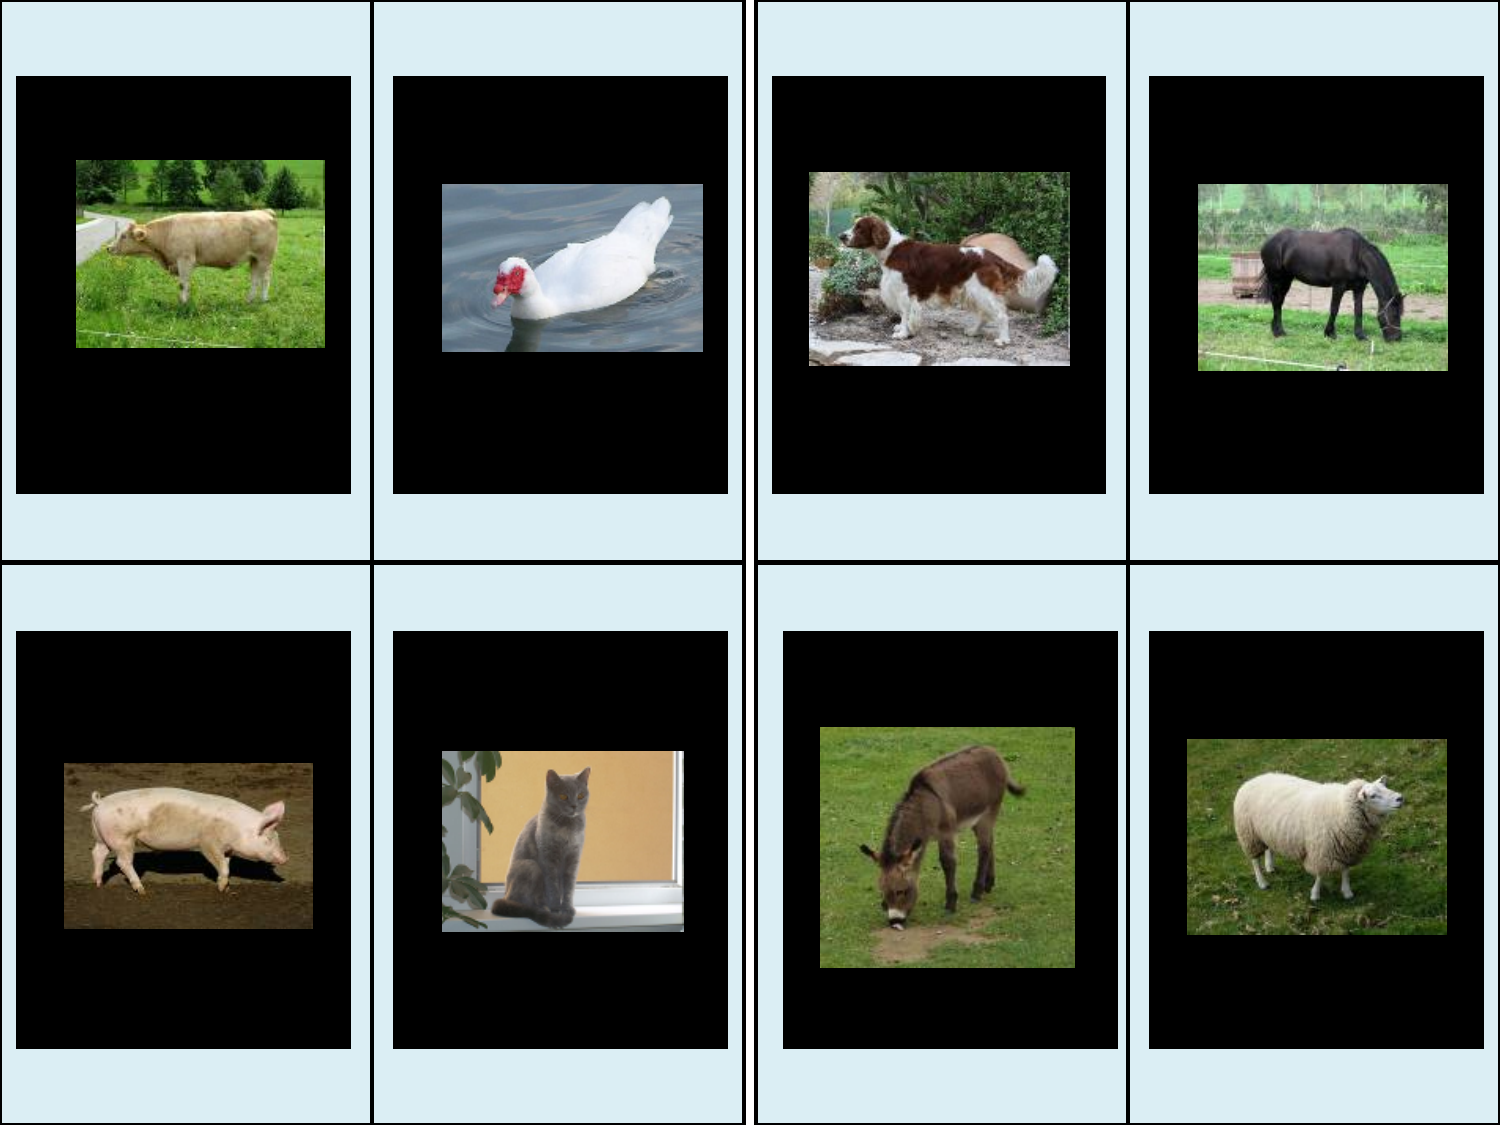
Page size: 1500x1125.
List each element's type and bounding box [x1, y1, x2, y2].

picture [1198, 184, 1448, 371]
picture [809, 172, 1070, 366]
picture [442, 751, 684, 932]
picture [76, 160, 325, 348]
picture [820, 727, 1075, 968]
picture [64, 763, 313, 929]
text_box [755, 0, 1500, 1125]
text_box [0, 0, 745, 1125]
picture [442, 184, 703, 352]
picture [1187, 739, 1447, 935]
